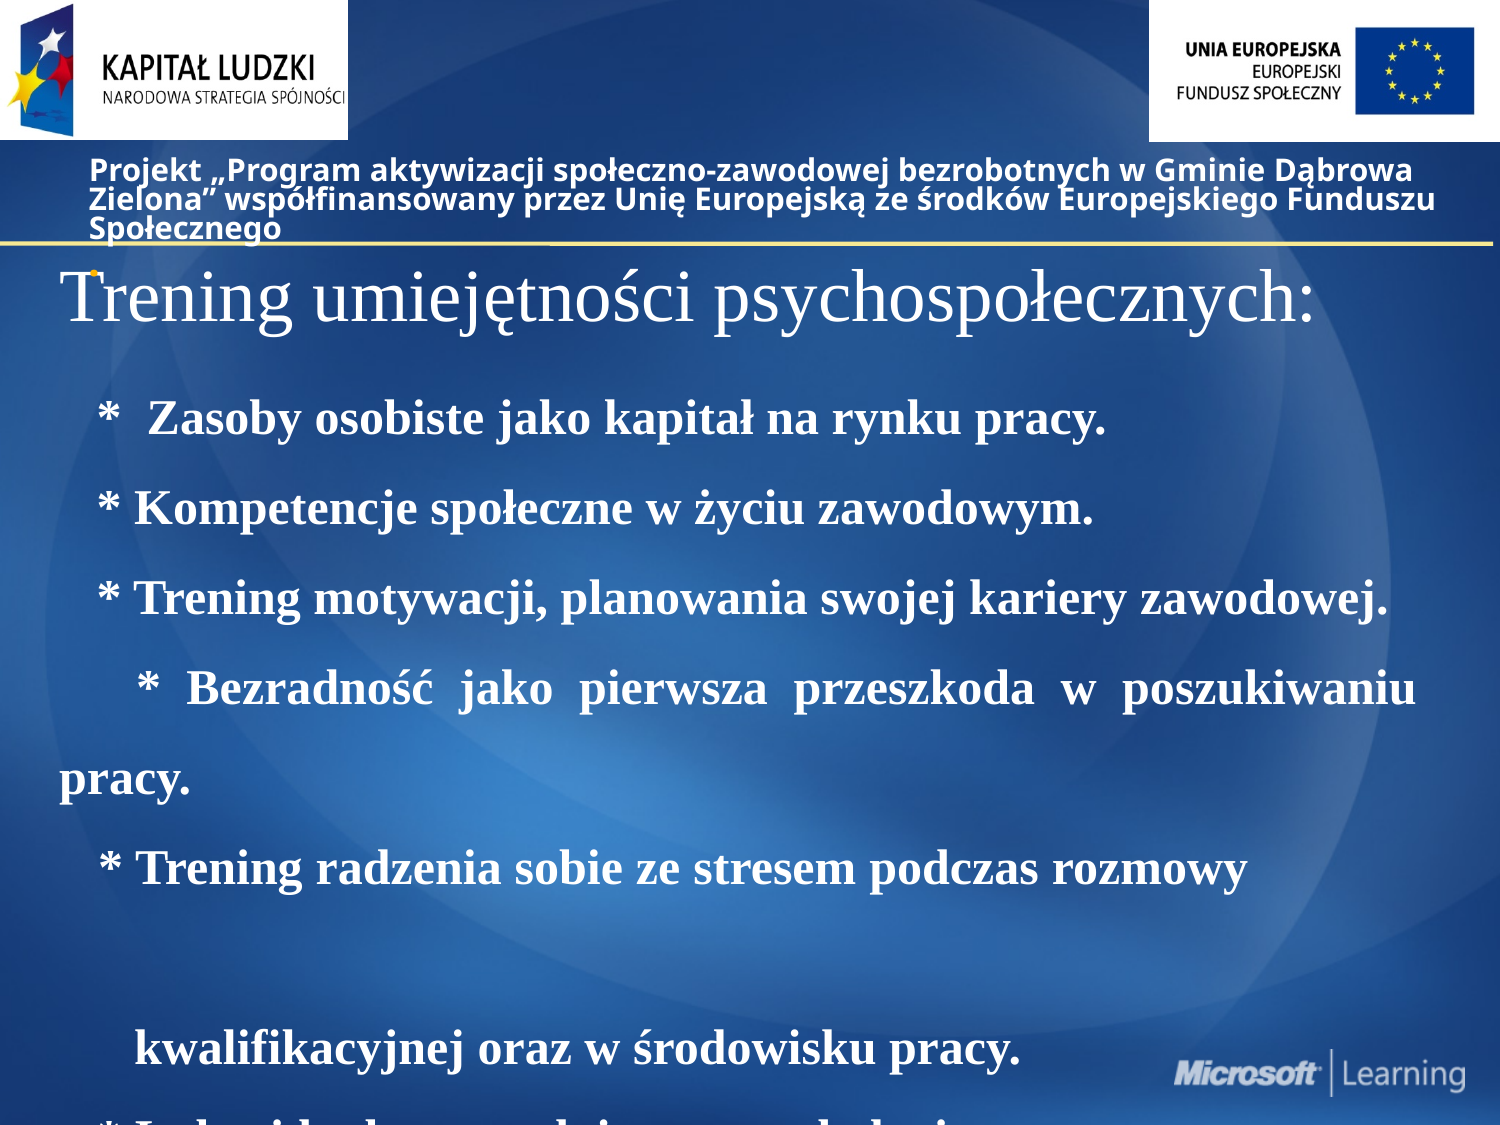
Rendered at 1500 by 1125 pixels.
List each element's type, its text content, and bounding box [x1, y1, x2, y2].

text_box Projekt „Program aktywizacji społeczno-zawodowej bezrobotnych w Gminie Dąbrowa Zielona” współfinansowany przez Unię Europejską ze środków Europejskiego Funduszu Społecznego . [88, 147, 1493, 296]
text_box * Zasoby osobiste jako kapitał na rynku pracy. * Kompetencje społeczne w życiu zawodowym. * Trening motywacji, planowania swojej kariery zawodowej. * Bezradność jako pierwsza przeszkoda w poszukiwaniu pracy. * Trening radzenia sobie ze stresem podczas rozmowy kwalifikacyjnej oraz w środowisku pracy. * Indywidualne poradnictwo psychologiczne. [59, 354, 1418, 1125]
picture [1149, 0, 1500, 142]
picture [0, 0, 348, 140]
text_box Trening umiejętności psychospołecznych: [59, 243, 1435, 355]
